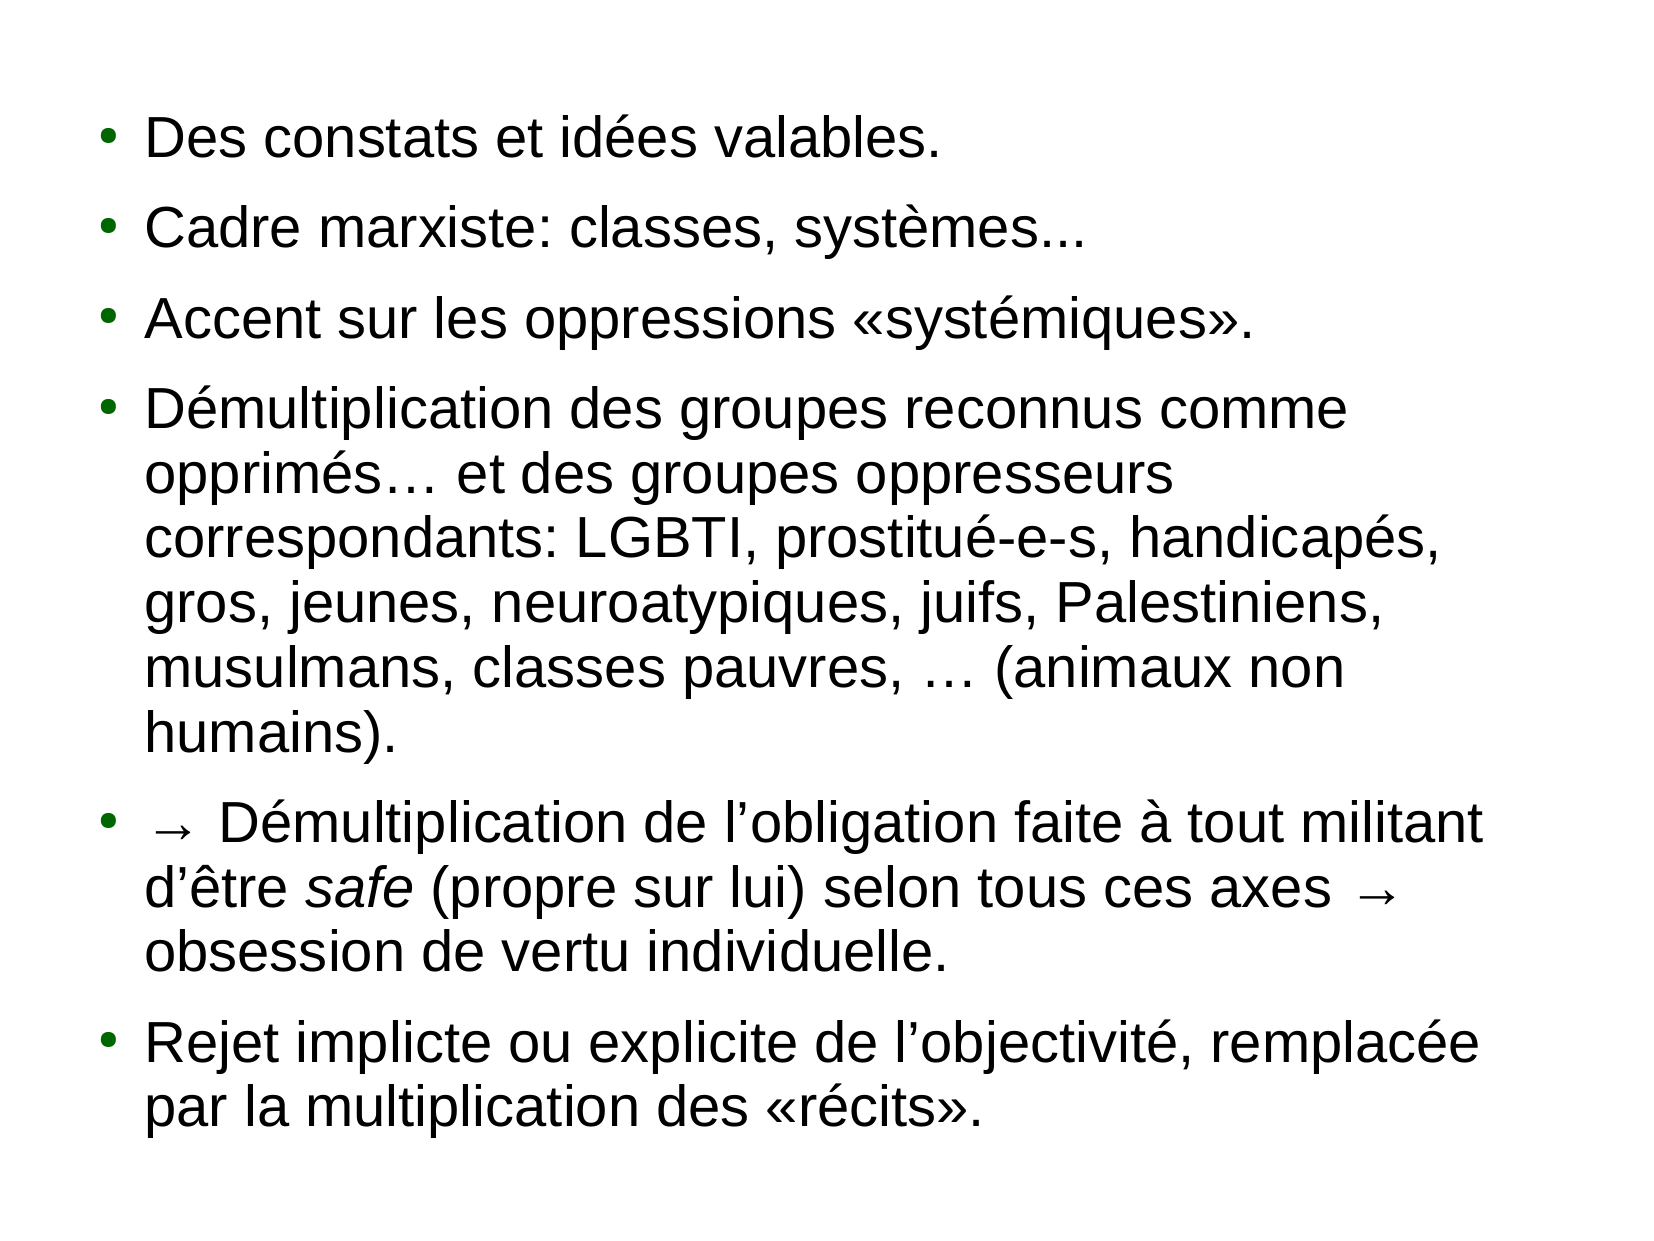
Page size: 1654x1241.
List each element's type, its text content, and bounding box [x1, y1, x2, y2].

list Des constats et idées valables. Cadre marxiste: classes, systèmes... Accent sur les oppressions «systémiques». Démultiplication des groupes reconnus comme opprimés… et des groupes oppresseurs correspondants: LGBTI, prostitué-e-s, handicapés, gros, jeunes, neuroatypiques, juifs, Palestiniens, musulmans, classes pauvres, … (animaux non humains). → Démultiplication de l’obligation faite à tout militant d’être safe (propre sur lui) selon tous ces axes → obsession de vertu individuelle. Rejet implicte ou explicite de l’objectivité, remplacée par la multiplication des «récits». [82, 105, 1571, 1141]
